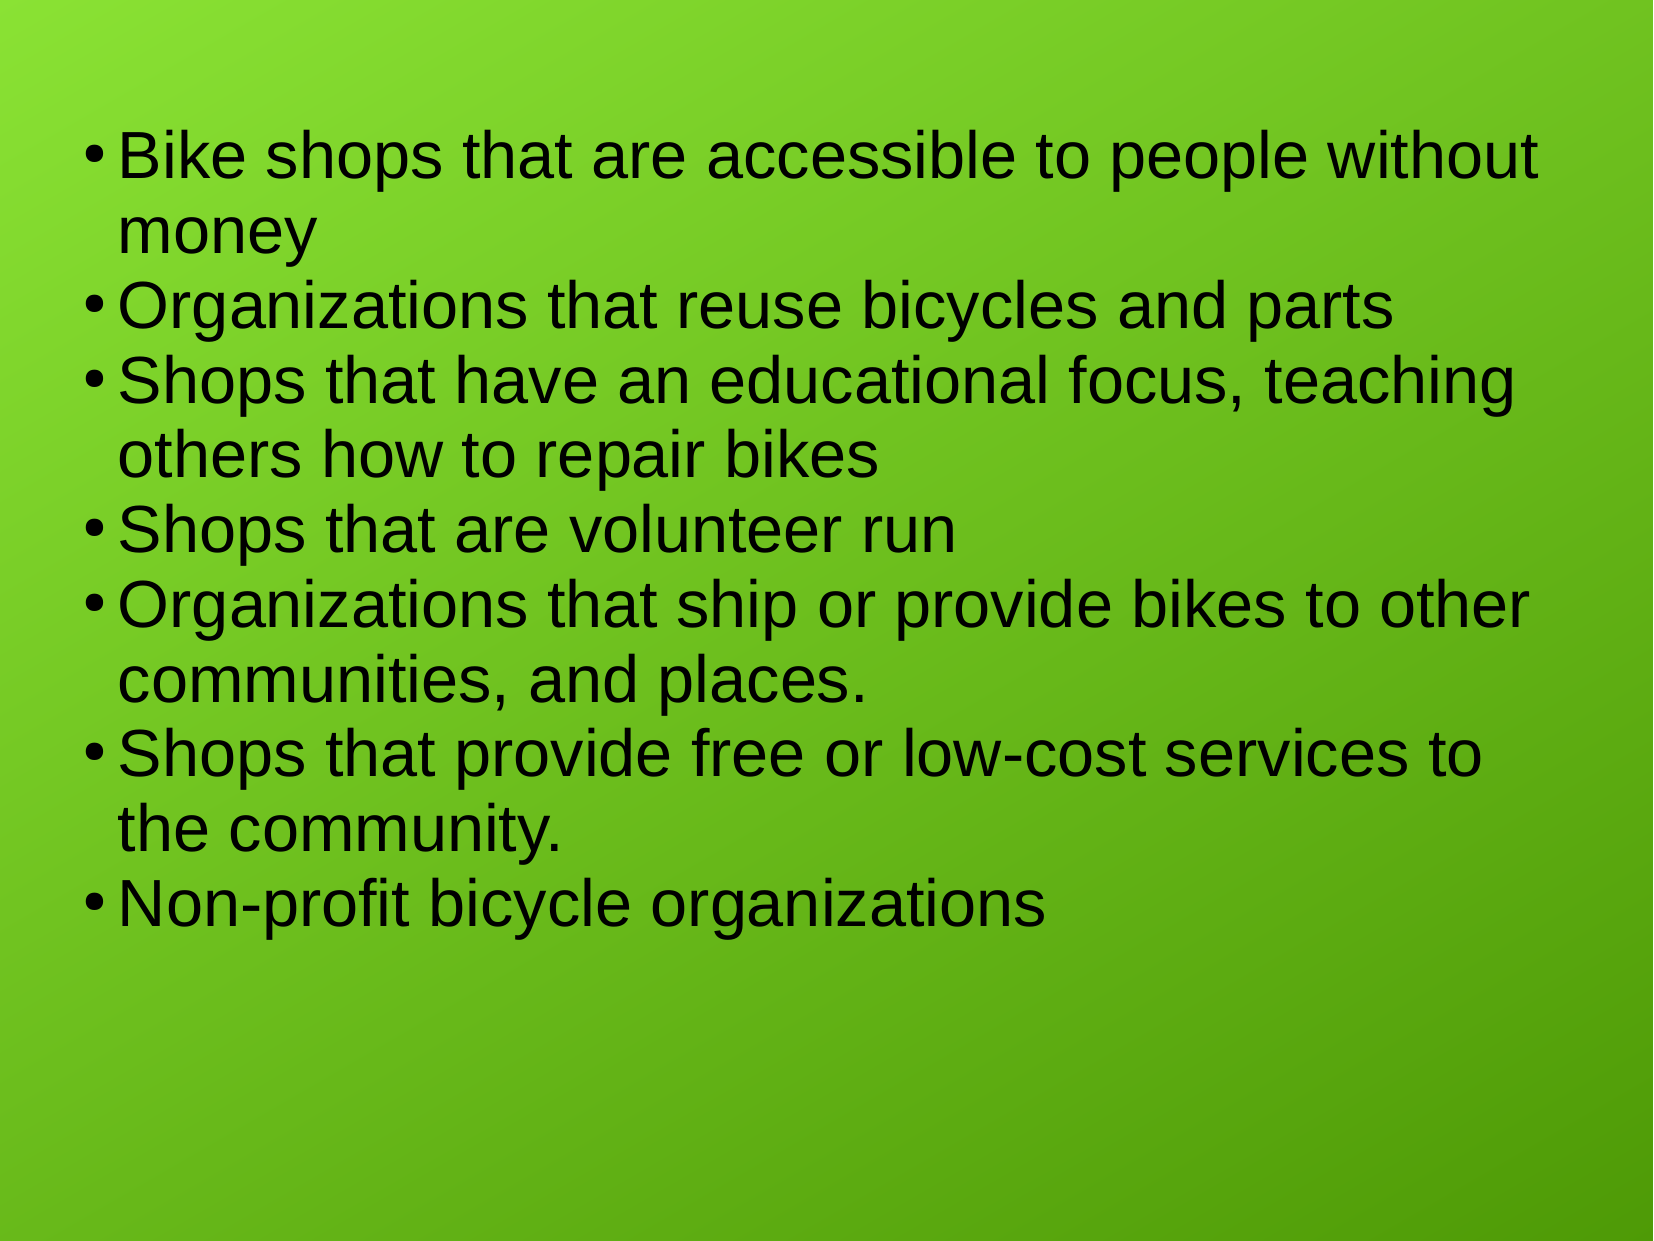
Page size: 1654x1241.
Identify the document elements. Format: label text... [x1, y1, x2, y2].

subtitle Bike shops that are accessible to people without money Organizations that reuse bicycles and parts Shops that have an educational focus, teaching others how to repair bikes Shops that are volunteer run Organizations that ship or provide bikes to other communities, and places. Shops that provide free or low-cost services to the community. Non-profit bicycle organizations [82, 49, 1571, 1010]
